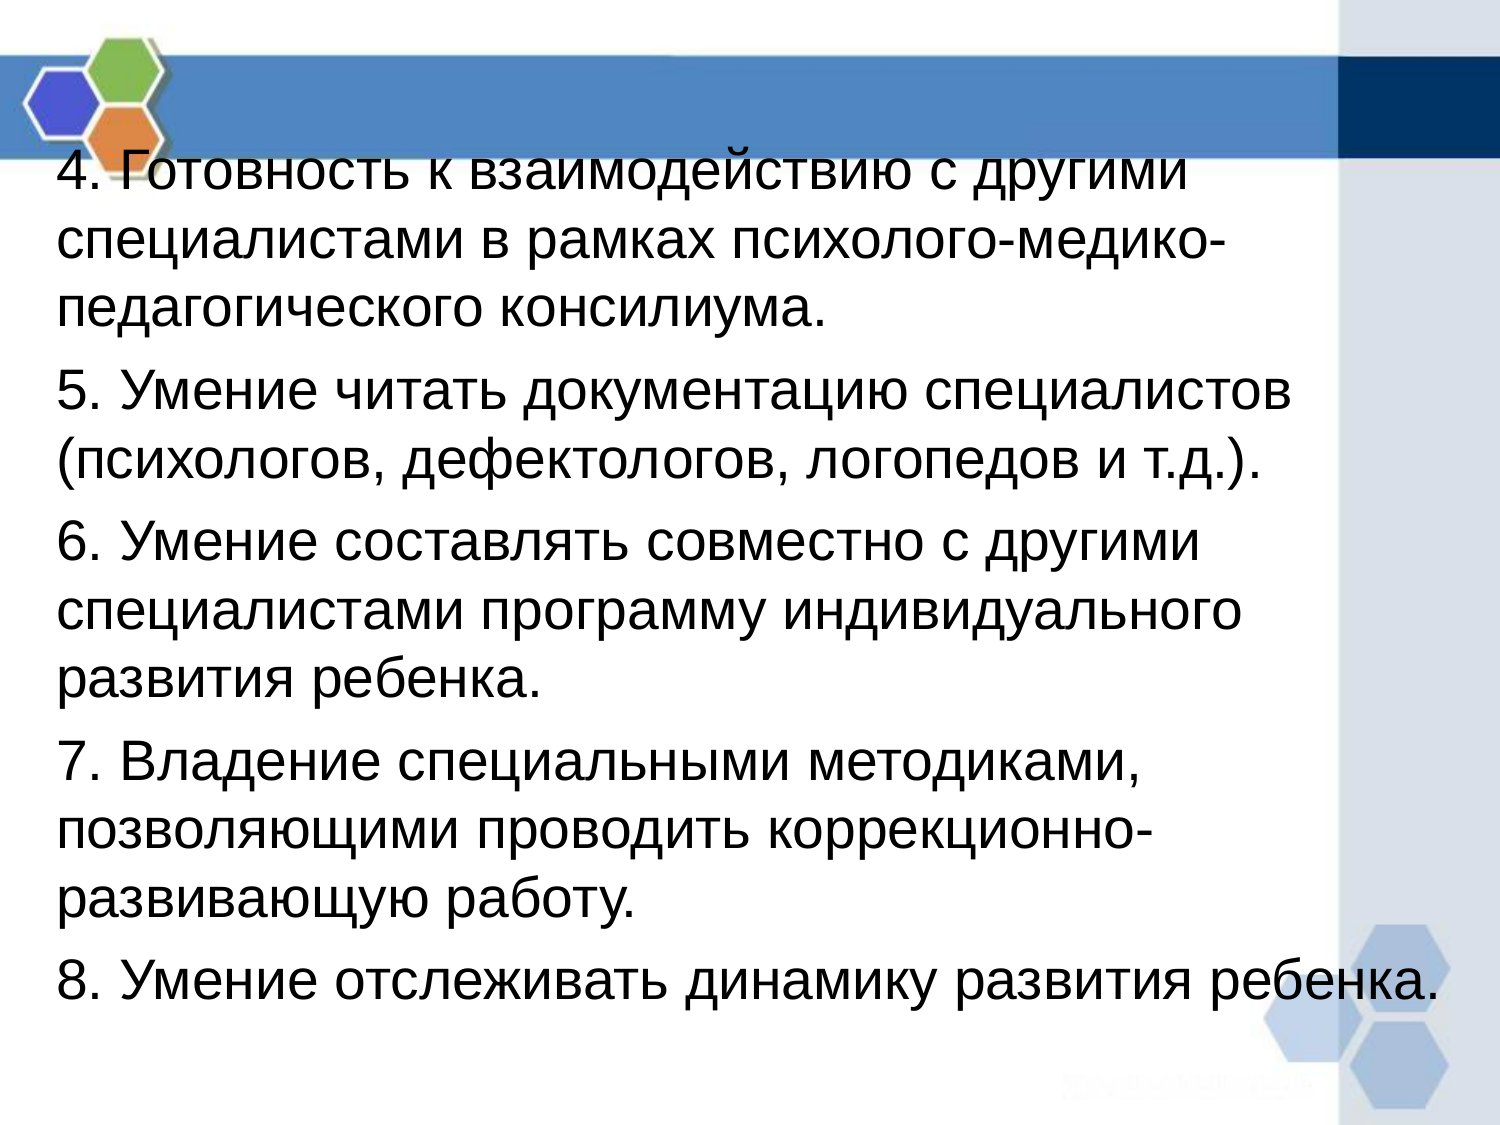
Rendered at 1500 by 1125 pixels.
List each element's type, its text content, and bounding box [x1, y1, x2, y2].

picture [0, 0, 1500, 1125]
list 4. Готовность к взаимодействию с другими специалистами в рамках психолого-медико-педагогического консилиума. 5. Умение читать документацию специалистов (психологов, дефектологов, логопедов и т.д.). 6. Умение составлять совместно с другими специалистами программу индивидуального развития ребенка. 7. Владение специальными методиками, позволяющими проводить коррекционно-развивающую работу. 8. Умение отслеживать динамику развития ребенка. [41, 125, 1483, 1083]
